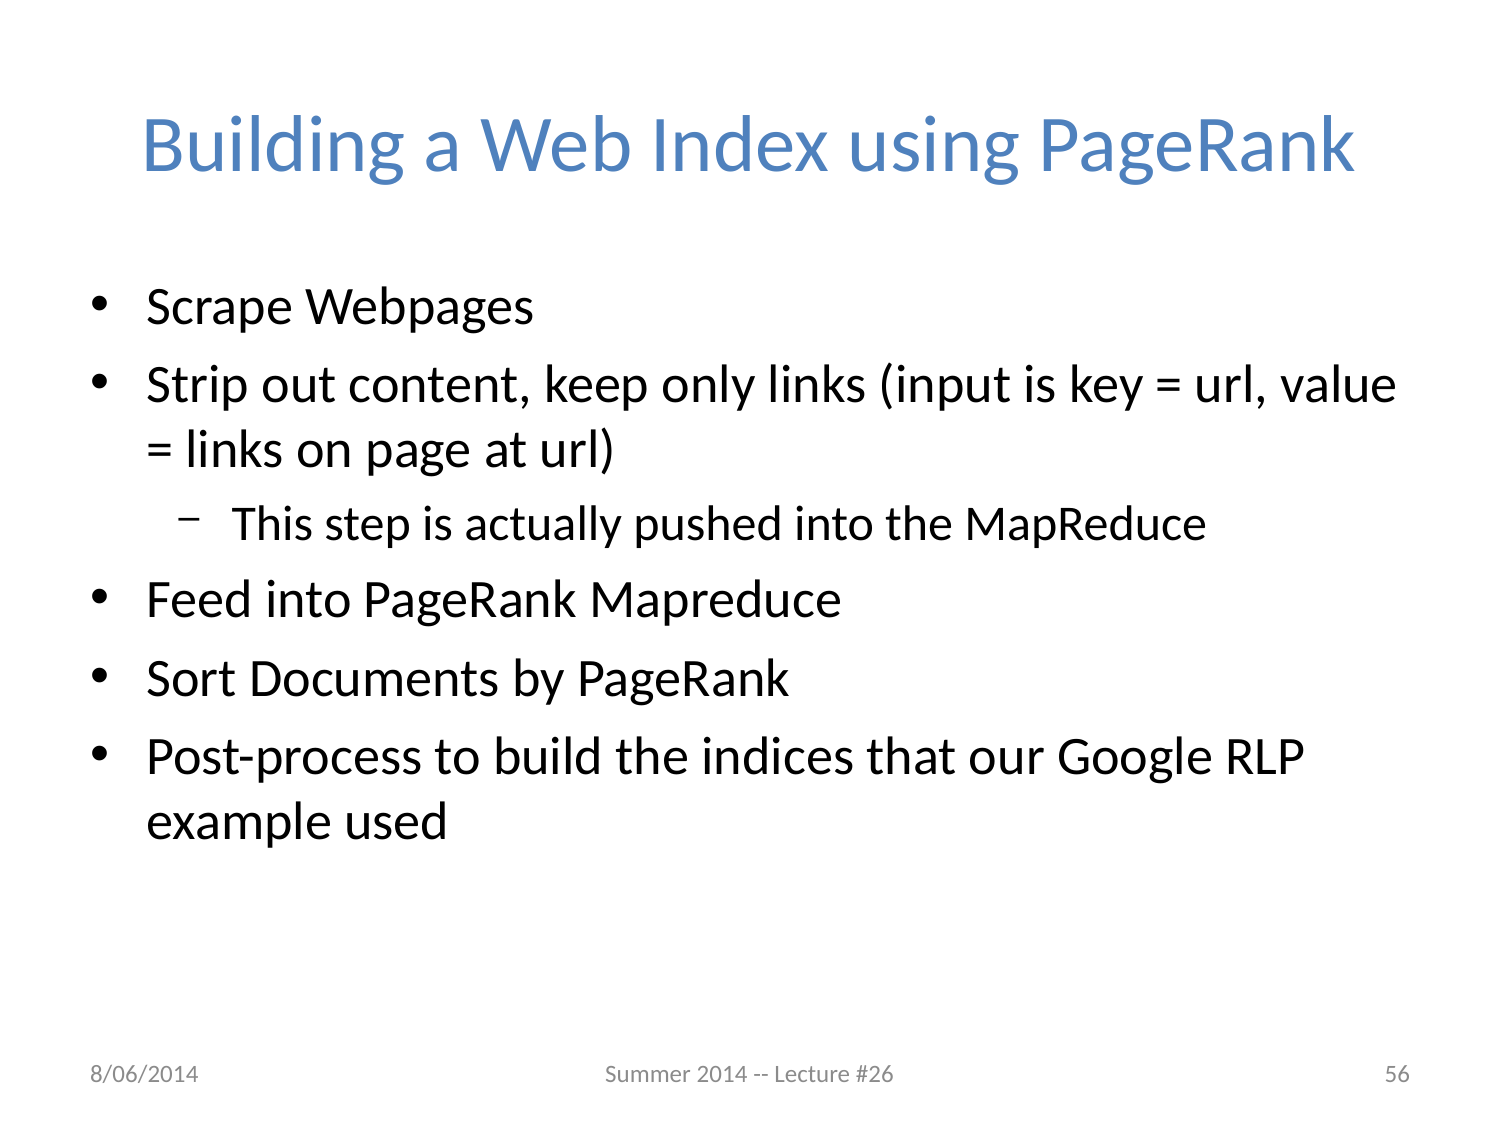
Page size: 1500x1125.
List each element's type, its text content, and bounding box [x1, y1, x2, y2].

footer Summer 2014 -- Lecture #26 [512, 1042, 988, 1103]
slide_number <number> [1074, 1042, 1425, 1103]
list Scrape Webpages Strip out content, keep only links (input is key = url, value = links on page at url) This step is actually pushed into the MapReduce Feed into PageRank Mapreduce Sort Documents by PageRank Post-process to build the indices that our Google RLP example used [75, 262, 1425, 1005]
slide_number 8/06/2014 [75, 1042, 425, 1103]
title Building a Web Index using PageRank [75, 45, 1425, 233]
